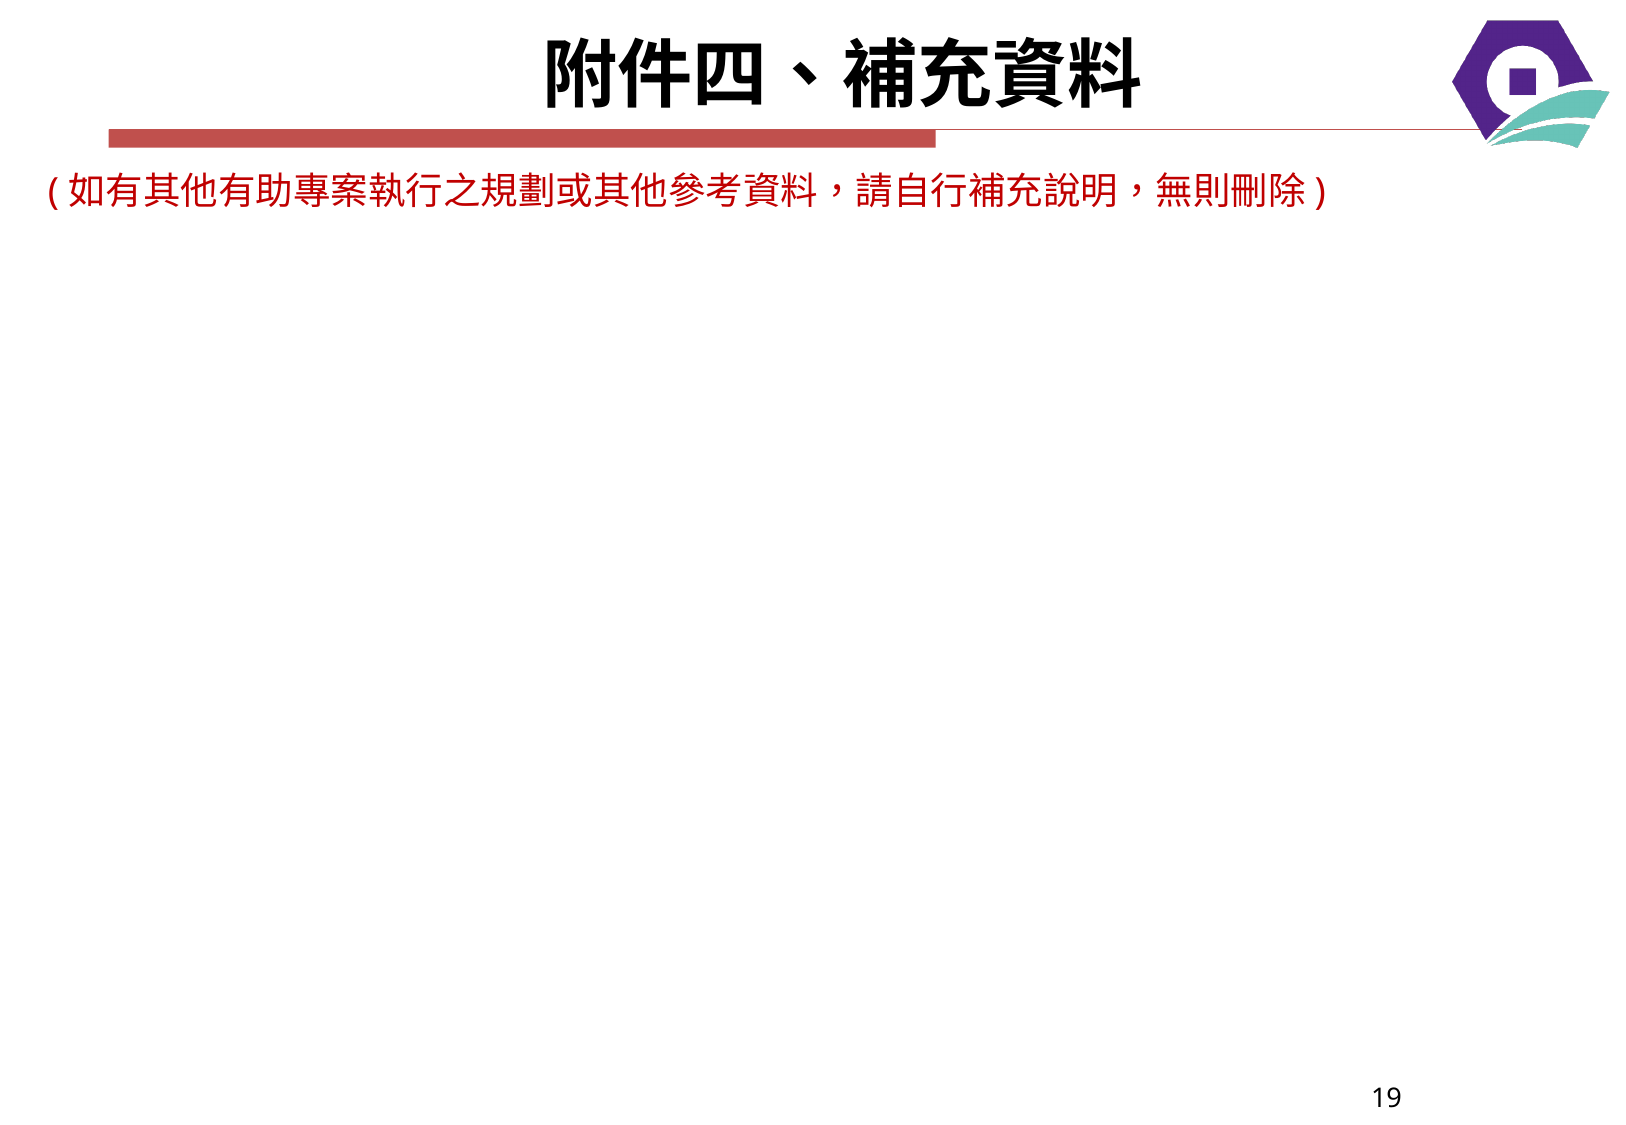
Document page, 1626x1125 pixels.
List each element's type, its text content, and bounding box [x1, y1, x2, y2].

text_box 附件四、補充資料 [0, 18, 1625, 125]
text_box (如有其他有助專案執行之規劃或其他參考資料，請自行補充說明，無則刪除) [33, 159, 1474, 219]
